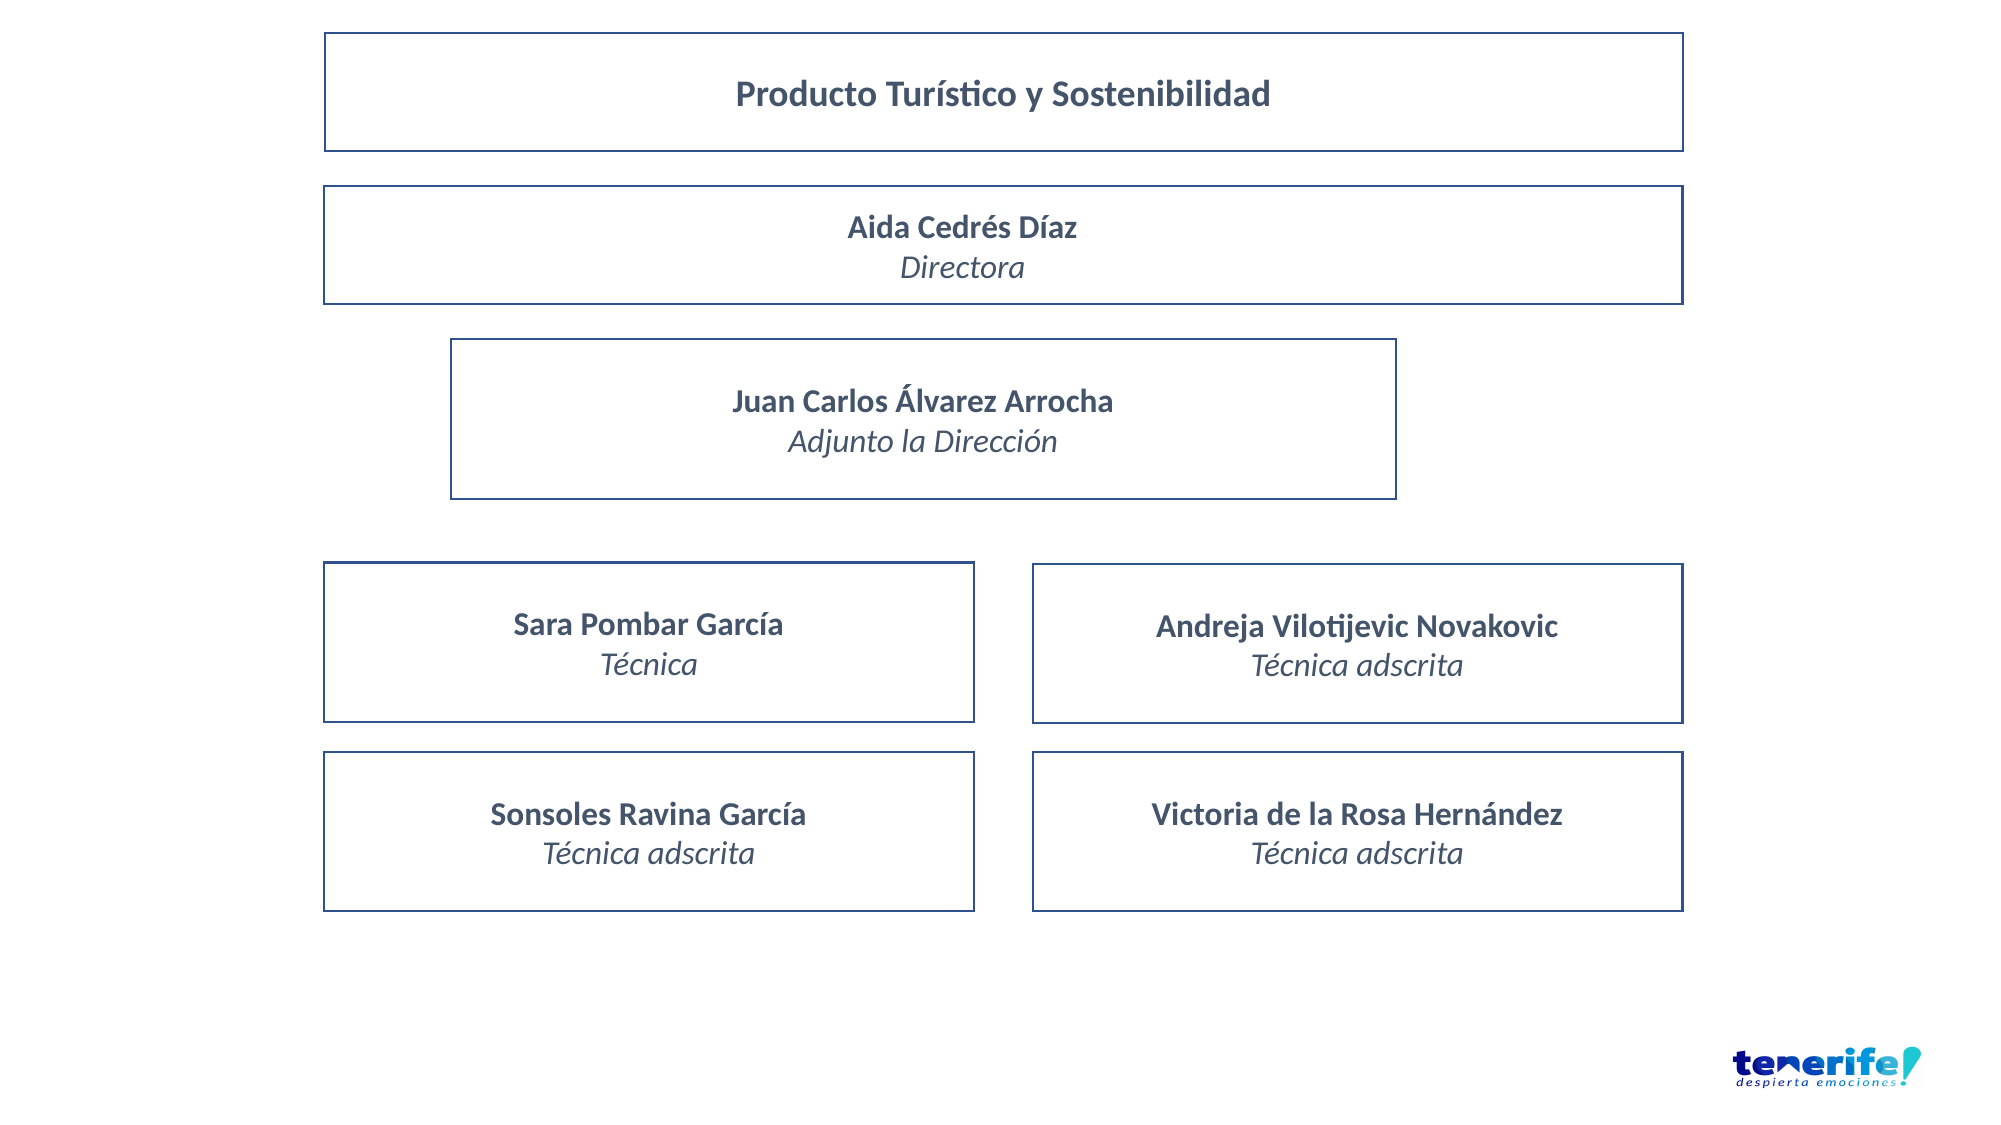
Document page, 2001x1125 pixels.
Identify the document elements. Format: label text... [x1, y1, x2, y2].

picture [1728, 1043, 1925, 1090]
text_box Andreja Vilotijevic Novakovic Técnica adscrita [1033, 564, 1682, 723]
text_box Sonsoles Ravina García Técnica adscrita [324, 752, 974, 911]
text_box Juan Carlos Álvarez Arrocha Adjunto la Dirección [451, 339, 1396, 499]
text_box Sara Pombar García Técnica [324, 563, 974, 722]
text_box Aida Cedrés Díaz Directora [293, 198, 1633, 292]
text_box Victoria de la Rosa Hernández Técnica adscrita [1033, 752, 1682, 911]
text_box Producto Turístico y Sostenibilidad [325, 33, 1683, 151]
